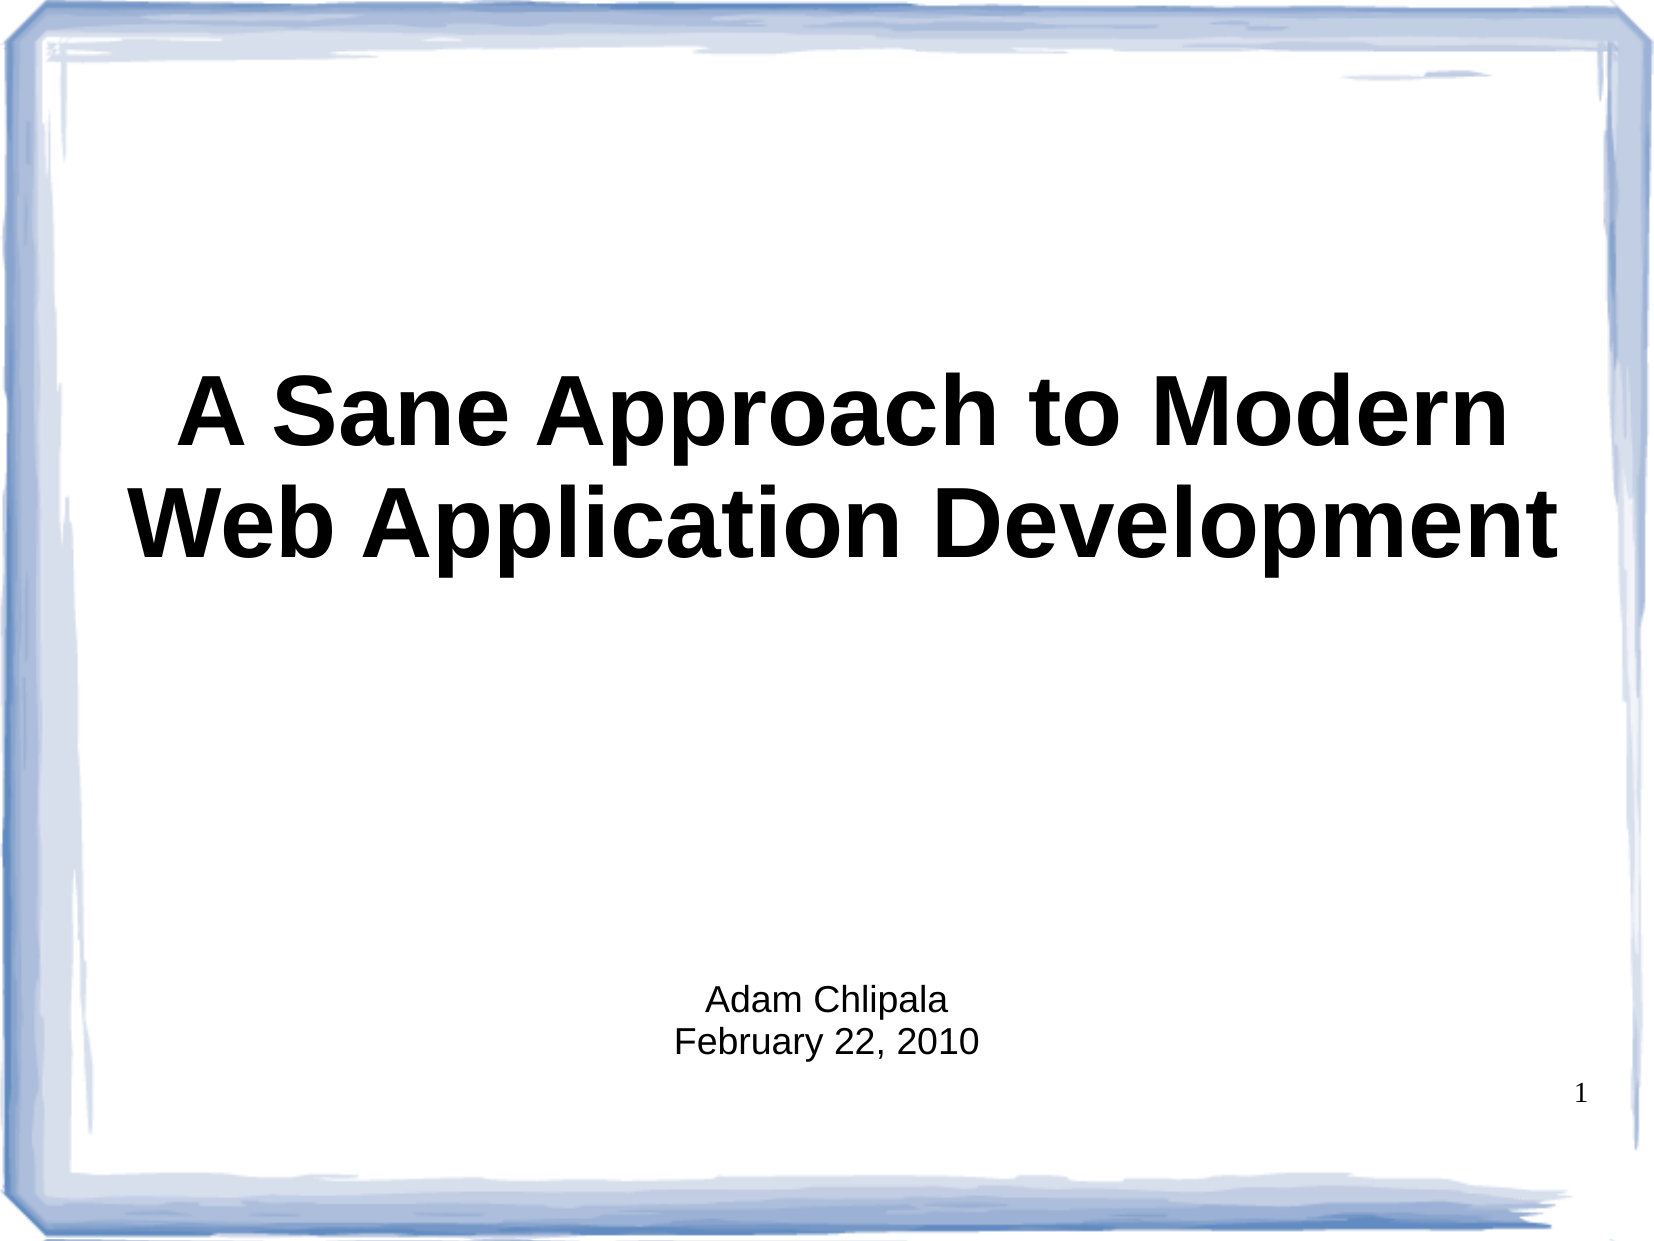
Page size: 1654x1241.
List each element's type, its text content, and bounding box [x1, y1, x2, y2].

text_box Adam Chlipala February 22, 2010 [76, 970, 1577, 1070]
picture [0, 0, 1654, 1241]
text_box A Sane Approach to Modern Web Application Development [112, 347, 1576, 712]
